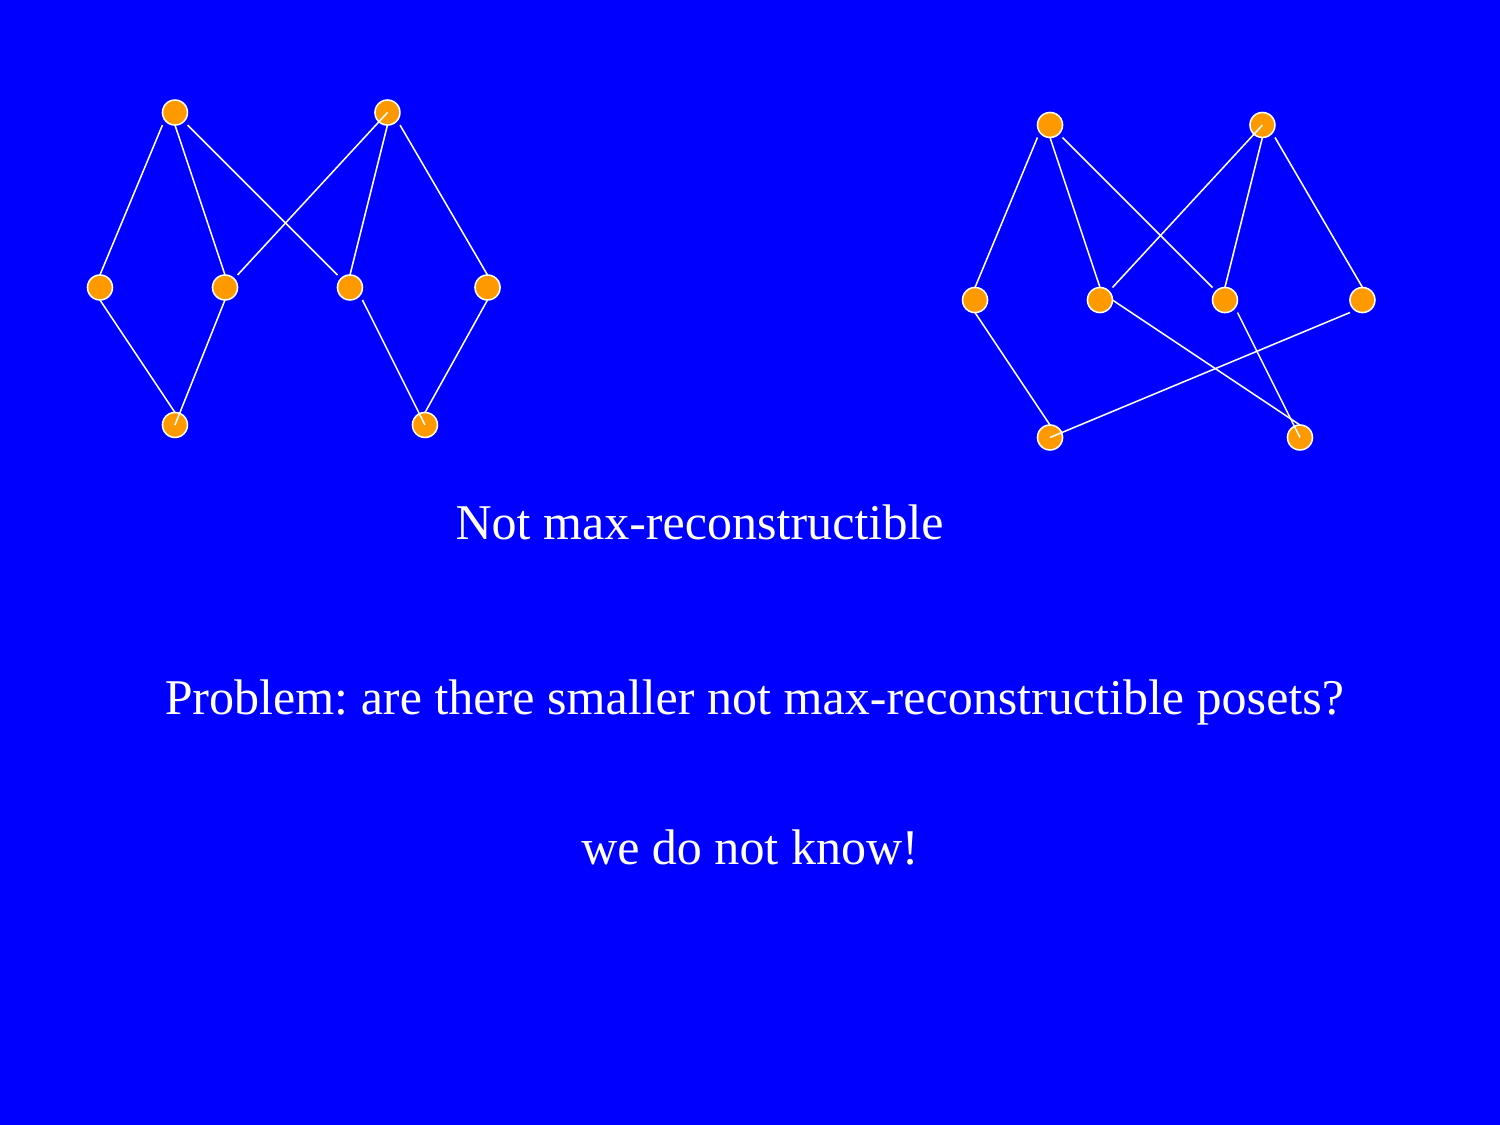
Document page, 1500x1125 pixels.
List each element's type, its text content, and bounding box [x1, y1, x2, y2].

text_box [412, 412, 438, 438]
text_box [962, 287, 988, 313]
text_box [1037, 112, 1063, 138]
text_box [1349, 287, 1375, 313]
text_box Not max-reconstructible [187, 487, 1213, 559]
text_box [1037, 425, 1063, 451]
text_box [1212, 287, 1238, 313]
text_box [1287, 425, 1313, 451]
text_box [162, 99, 188, 125]
text_box [162, 412, 188, 438]
text_box [337, 275, 363, 300]
text_box Problem: are there smaller not max-reconstructible posets? [150, 662, 1413, 734]
text_box [374, 99, 400, 125]
text_box we do not know! [162, 812, 1338, 884]
text_box [87, 275, 113, 300]
text_box [474, 275, 501, 300]
text_box [1249, 112, 1276, 138]
text_box [1087, 287, 1113, 313]
text_box [212, 275, 238, 300]
